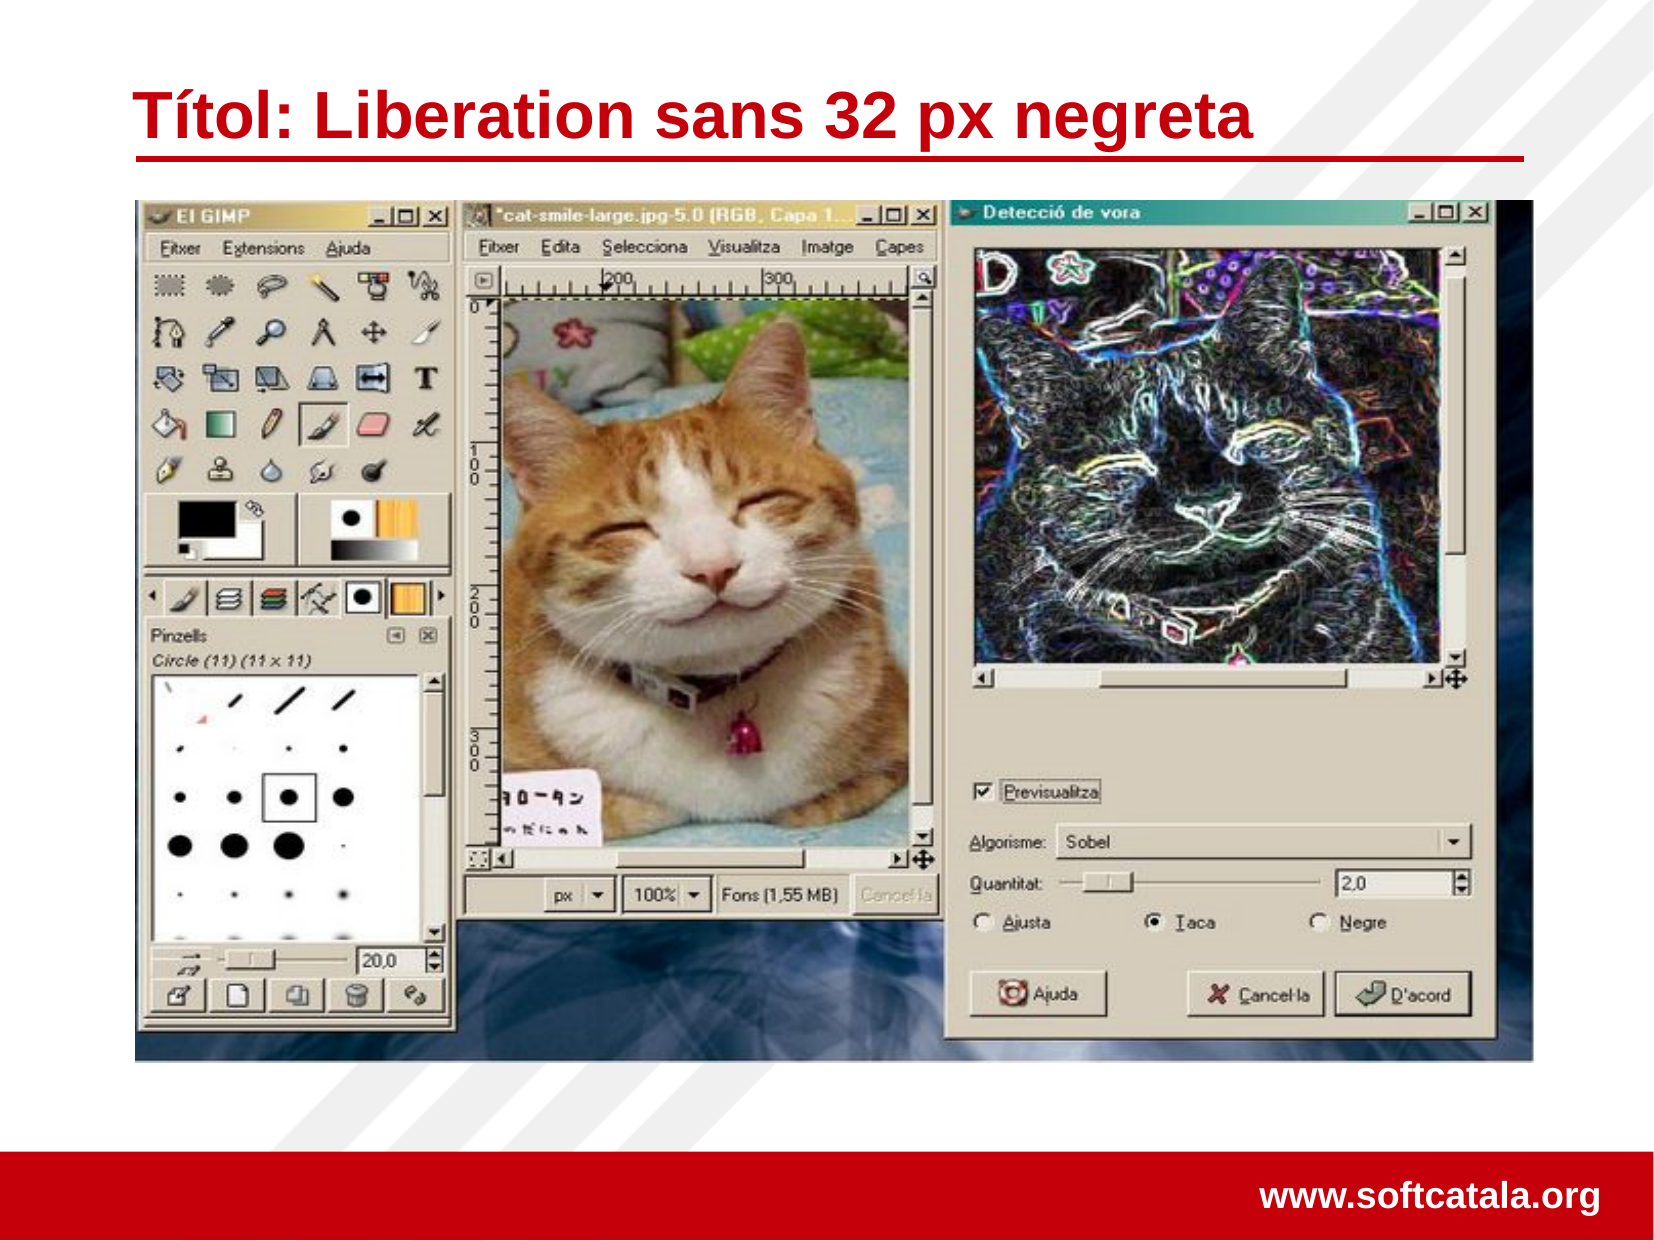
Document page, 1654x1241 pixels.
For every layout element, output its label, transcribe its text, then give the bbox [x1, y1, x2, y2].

text_box Títol: Liberation sans 32 px negreta [118, 71, 1501, 161]
picture [0, 0, 1654, 1151]
text_box www.softcatala.org [0, 1151, 1654, 1241]
